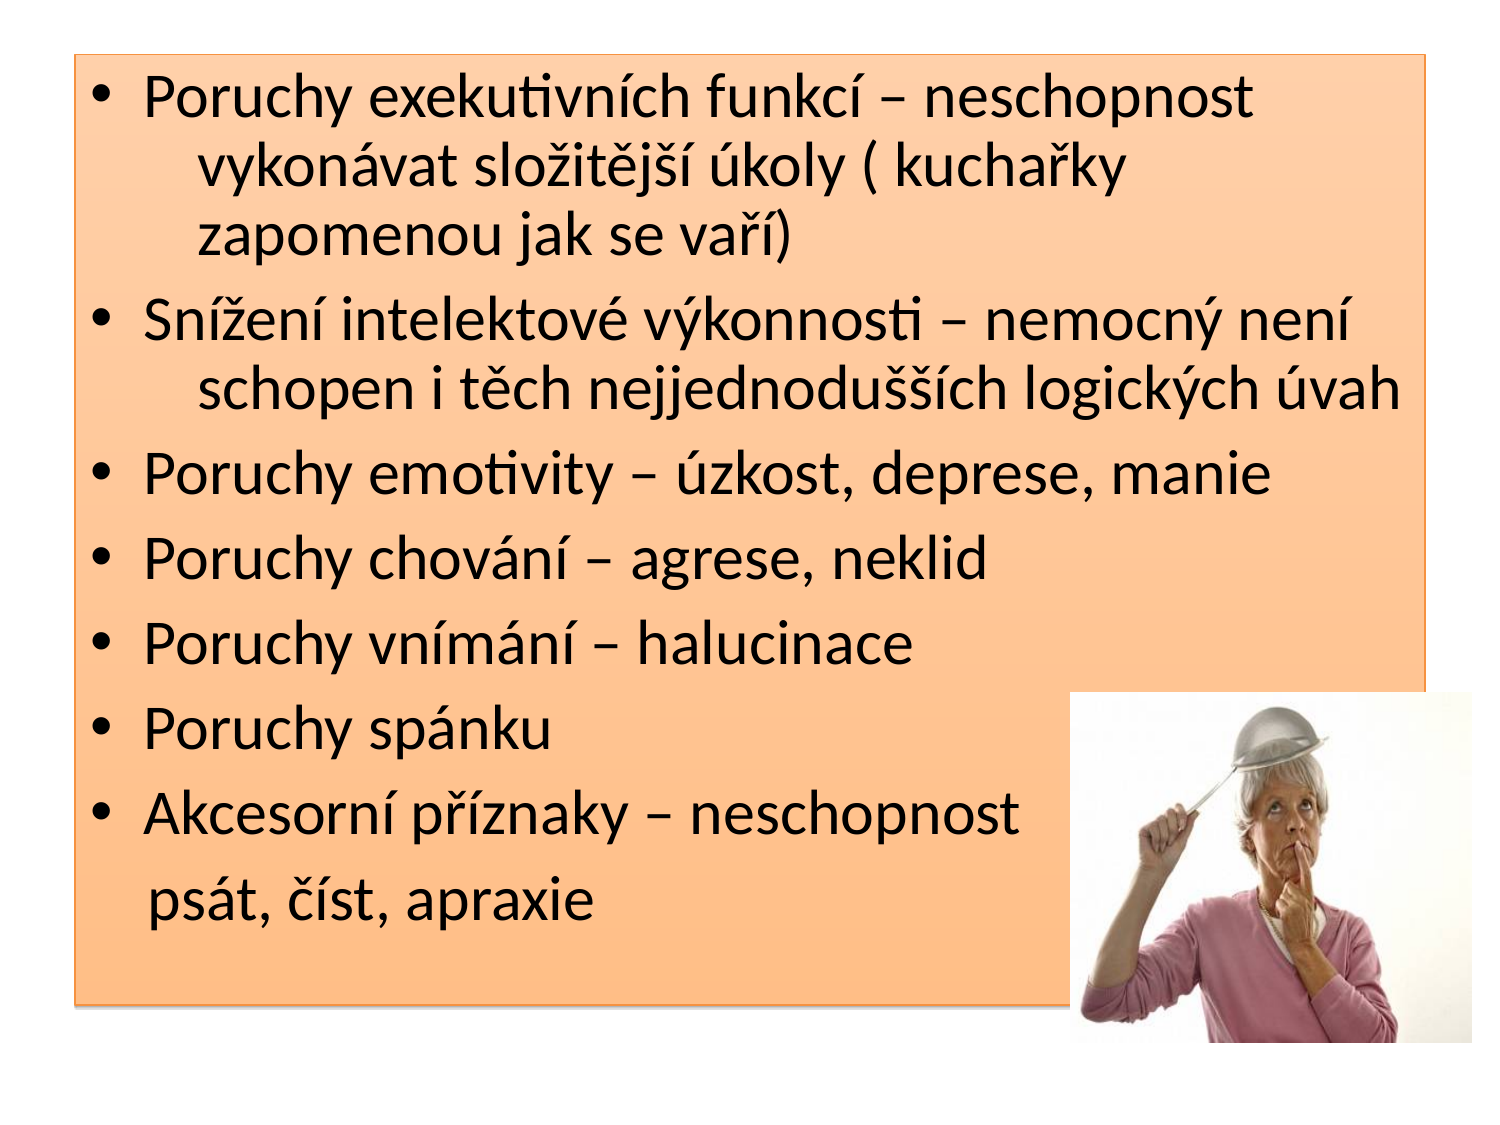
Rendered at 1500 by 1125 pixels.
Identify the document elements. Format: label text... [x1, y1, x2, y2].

picture [1070, 692, 1472, 1043]
list Poruchy exekutivních funkcí – neschopnost vykonávat složitější úkoly ( kuchařky zapomenou jak se vaří) Snížení intelektové výkonnosti – nemocný není schopen i těch nejjednodušších logických úvah Poruchy emotivity – úzkost, deprese, manie Poruchy chování – agrese, neklid Poruchy vnímání – halucinace Poruchy spánku Akcesorní příznaky – neschopnost psát, číst, apraxie [75, 54, 1426, 1005]
